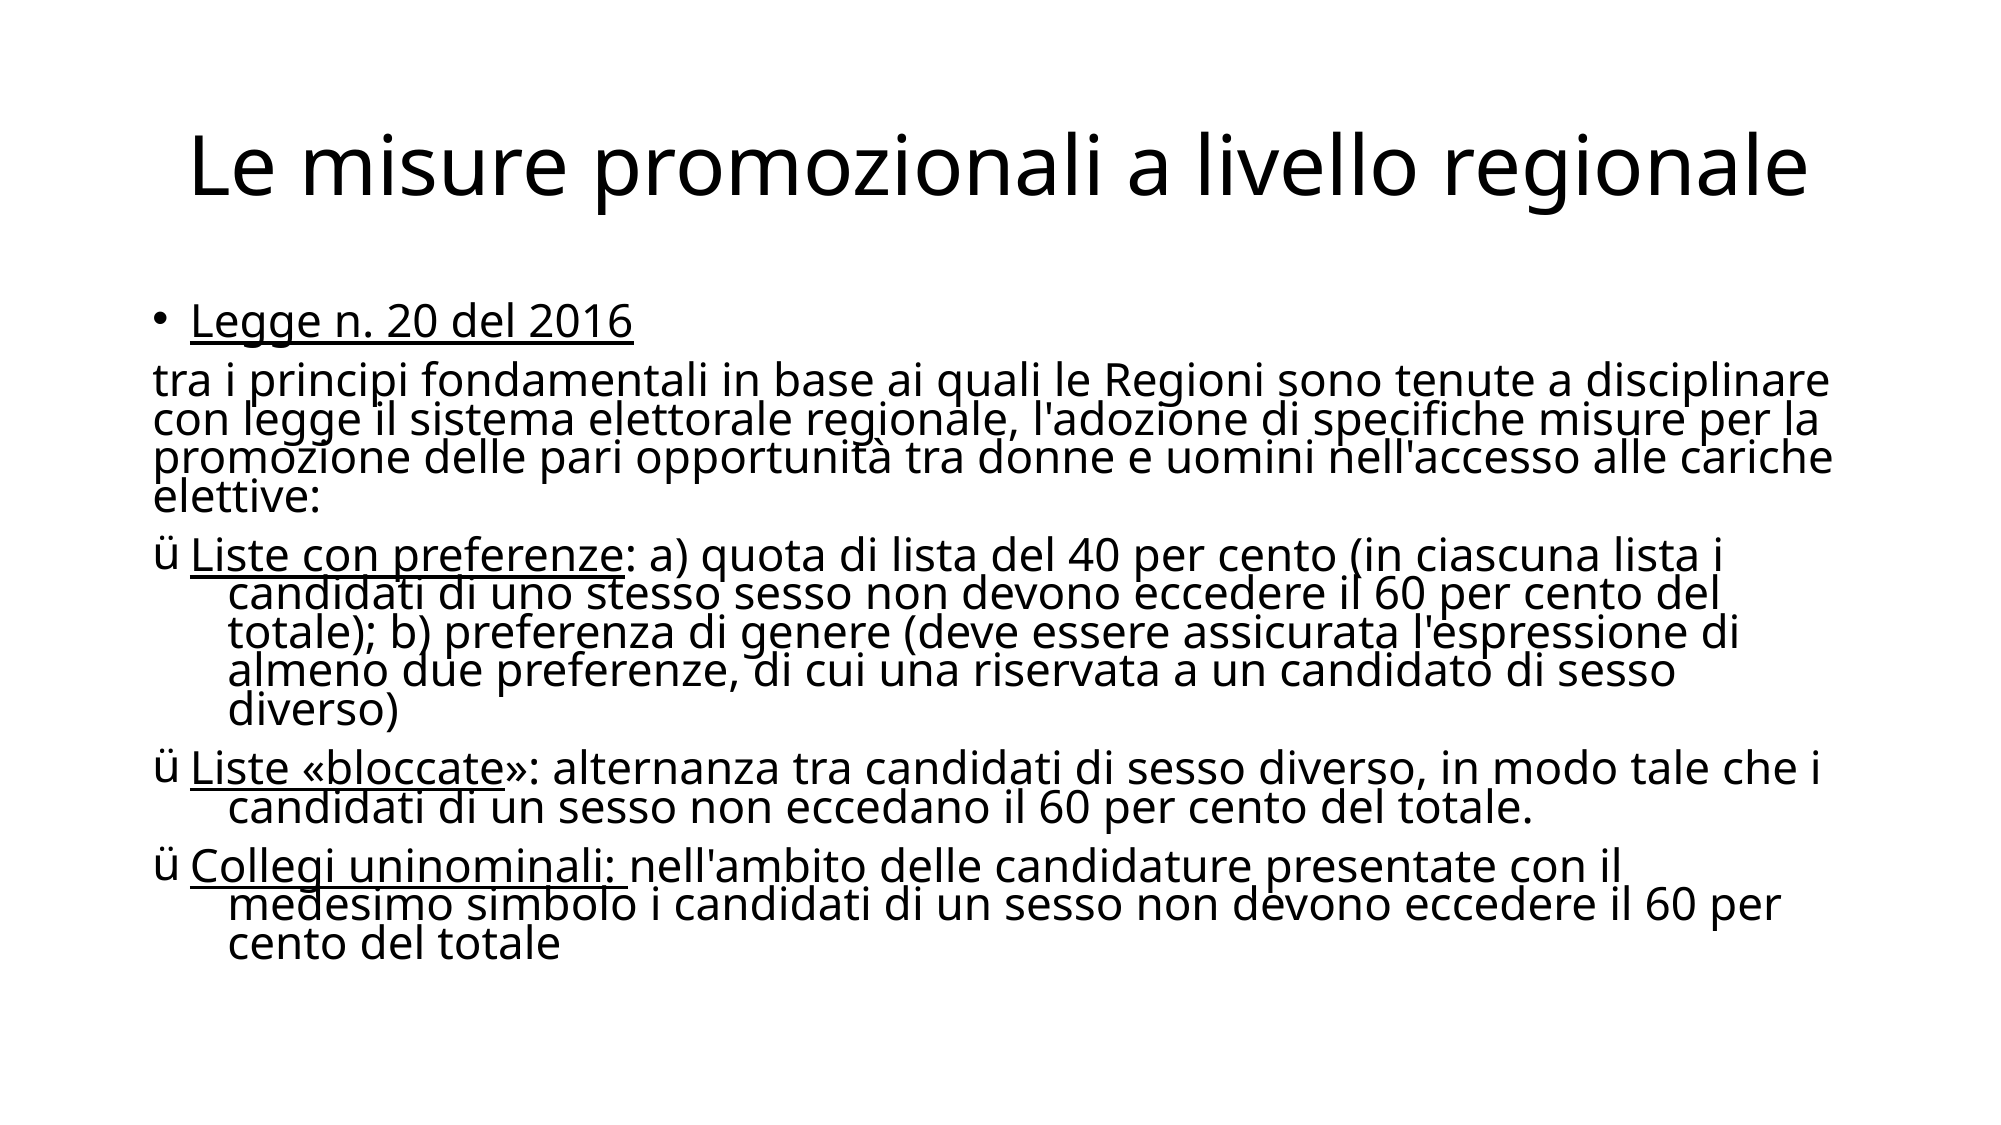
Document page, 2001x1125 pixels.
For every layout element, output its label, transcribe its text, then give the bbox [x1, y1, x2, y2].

list Legge n. 20 del 2016 tra i principi fondamentali in base ai quali le Regioni sono tenute a disciplinare con legge il sistema elettorale regionale, l'adozione di specifiche misure per la promozione delle pari opportunità tra donne e uomini nell'accesso alle cariche elettive: Liste con preferenze: a) quota di lista del 40 per cento (in ciascuna lista i candidati di uno stesso sesso non devono eccedere il 60 per cento del totale); b) preferenza di genere (deve essere assicurata l'espressione di almeno due preferenze, di cui una riservata a un candidato di sesso diverso) Liste «bloccate»: alternanza tra candidati di sesso diverso, in modo tale che i candidati di un sesso non eccedano il 60 per cento del totale. Collegi uninominali: nell'ambito delle candidature presentate con il medesimo simbolo i candidati di un sesso non devono eccedere il 60 per cento del totale [137, 299, 1863, 1014]
title Le misure promozionali a livello regionale [137, 59, 1863, 278]
